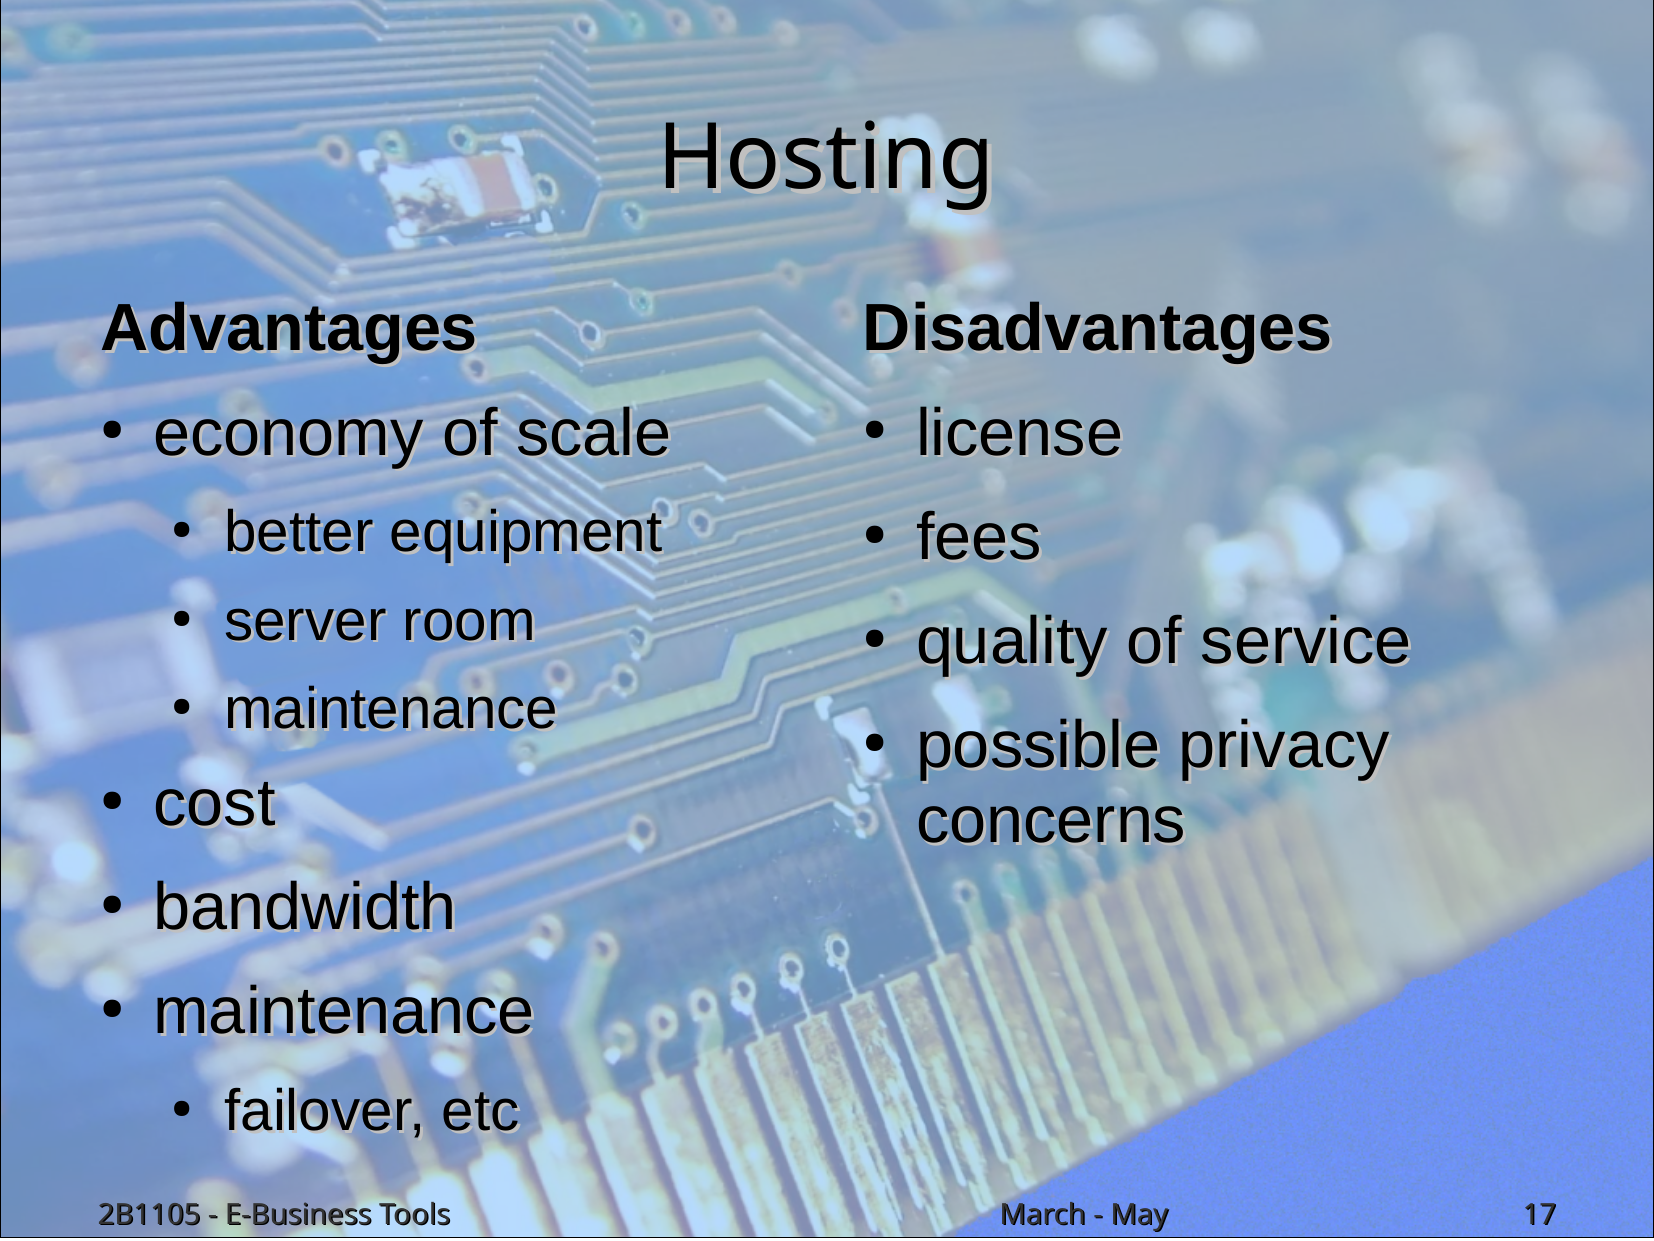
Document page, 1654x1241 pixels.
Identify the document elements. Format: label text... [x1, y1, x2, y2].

list Advantages economy of scale better equipment server room maintenance cost bandwidth maintenance failover, etc [82, 290, 809, 1143]
list Disadvantages license fees quality of service possible privacy concerns [845, 290, 1572, 1109]
title Hosting [82, 49, 1571, 257]
